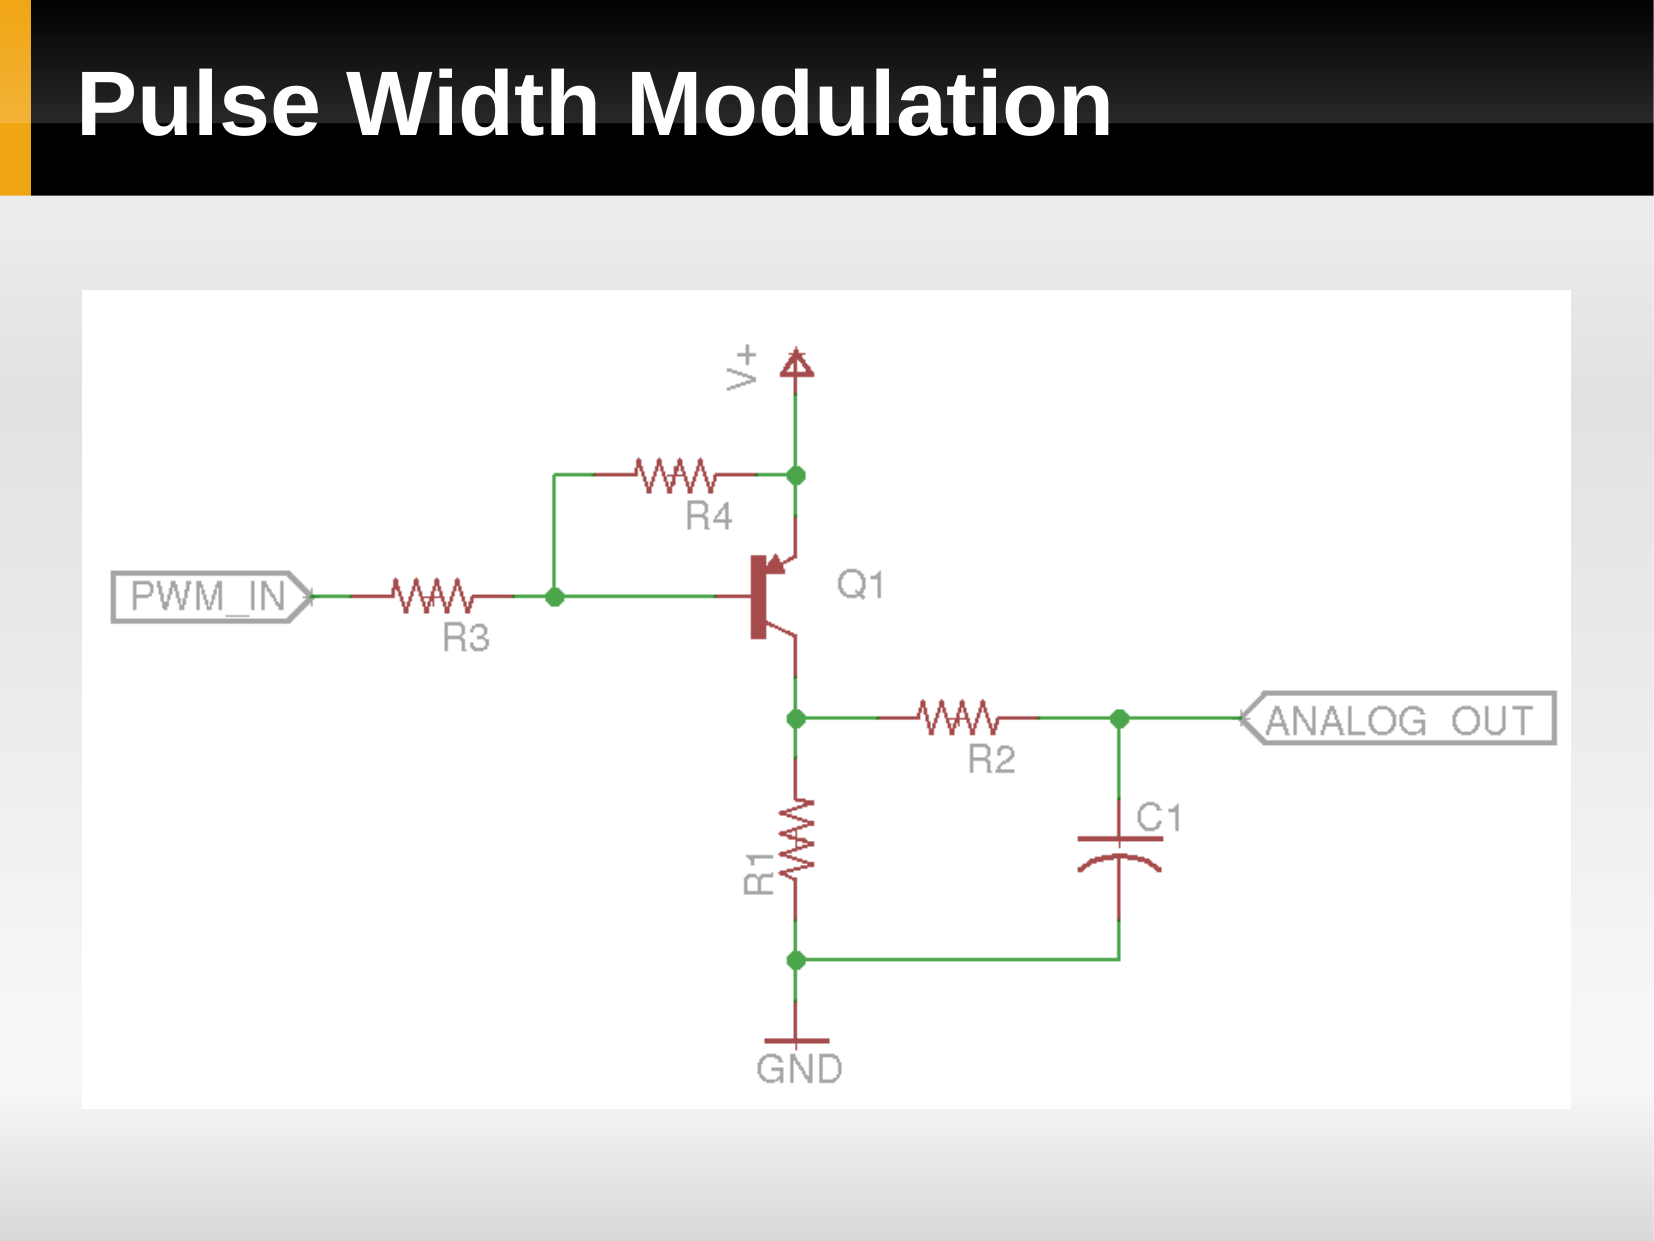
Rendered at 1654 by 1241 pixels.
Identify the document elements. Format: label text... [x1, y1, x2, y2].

picture [0, 0, 1654, 1241]
list Digital output, but a time-averaged output gives an analog output Output filter determines performance [82, 290, 388, 1094]
title Pulse Width Modulation [76, 7, 1565, 200]
